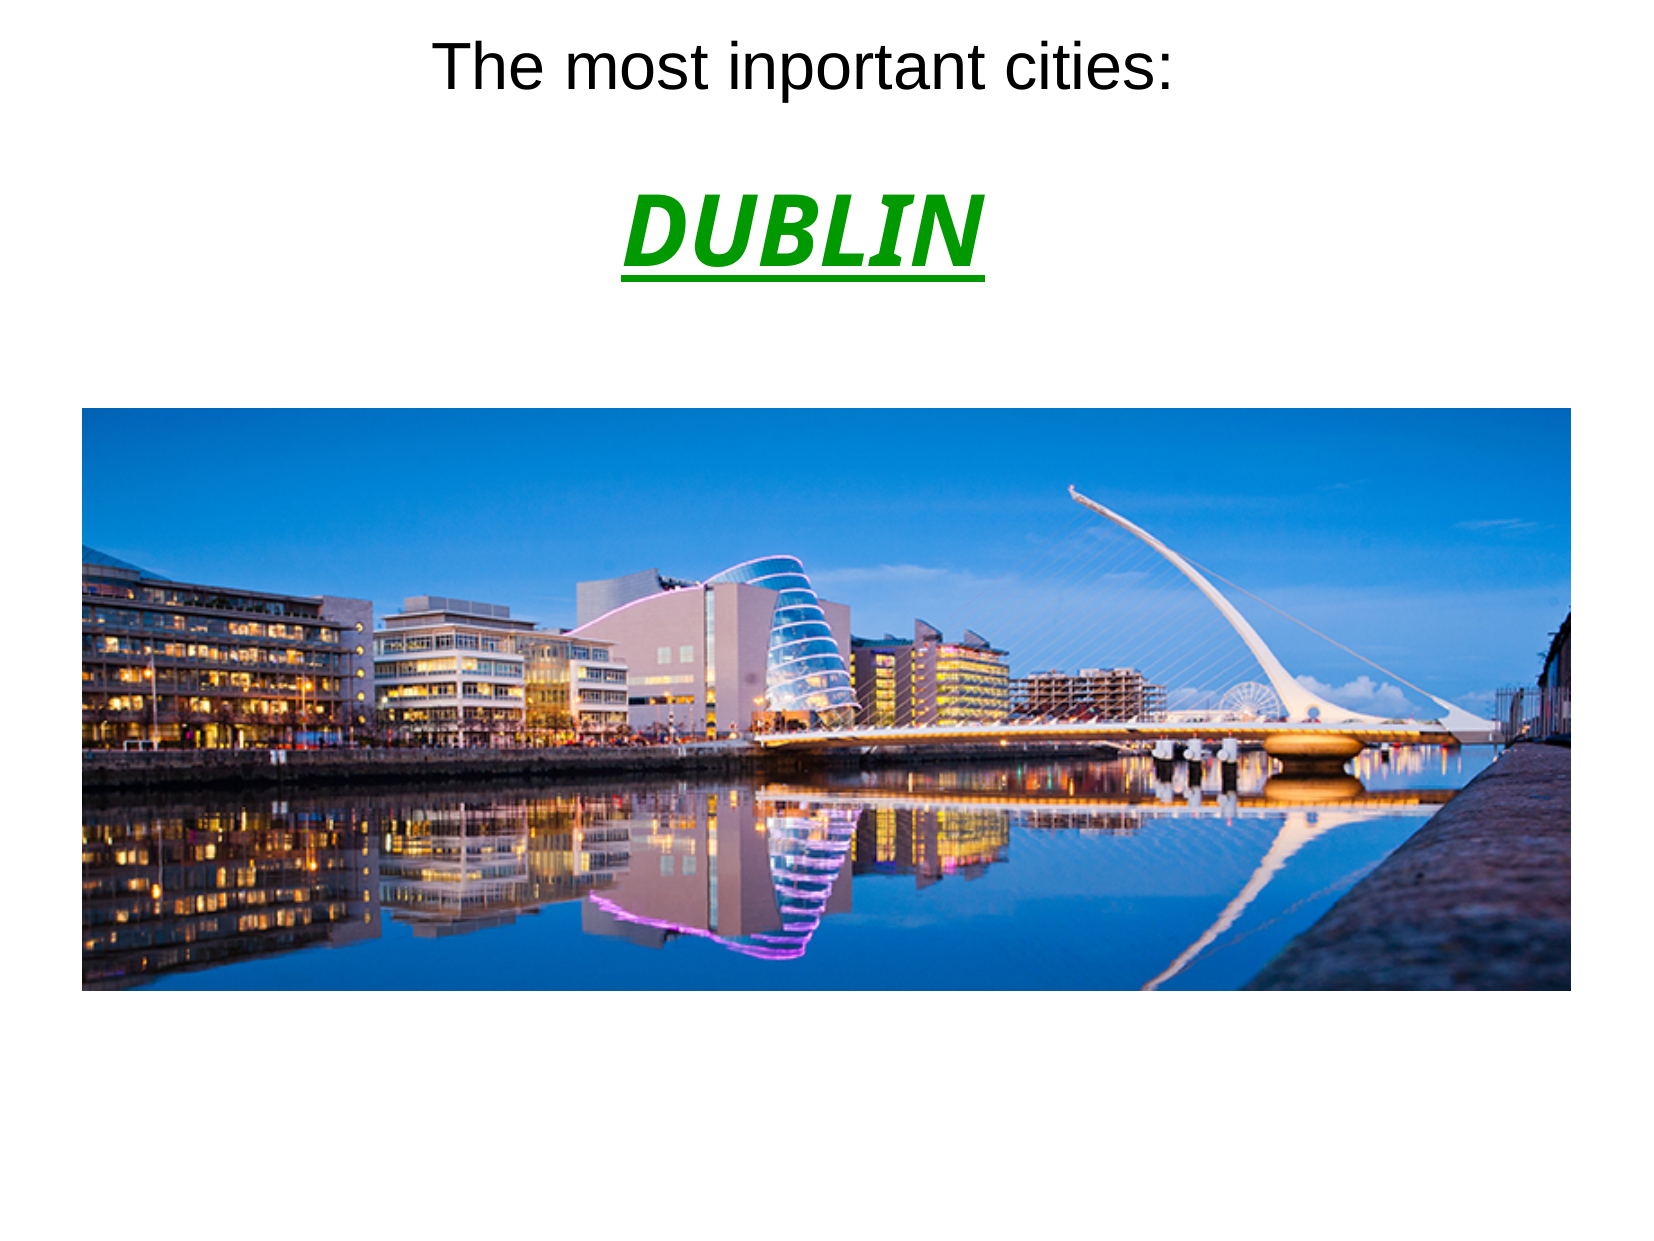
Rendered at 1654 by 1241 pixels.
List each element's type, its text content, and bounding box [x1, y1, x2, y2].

picture [82, 408, 1571, 991]
title The most inportant cities: DUBLIN [59, 34, 1548, 291]
